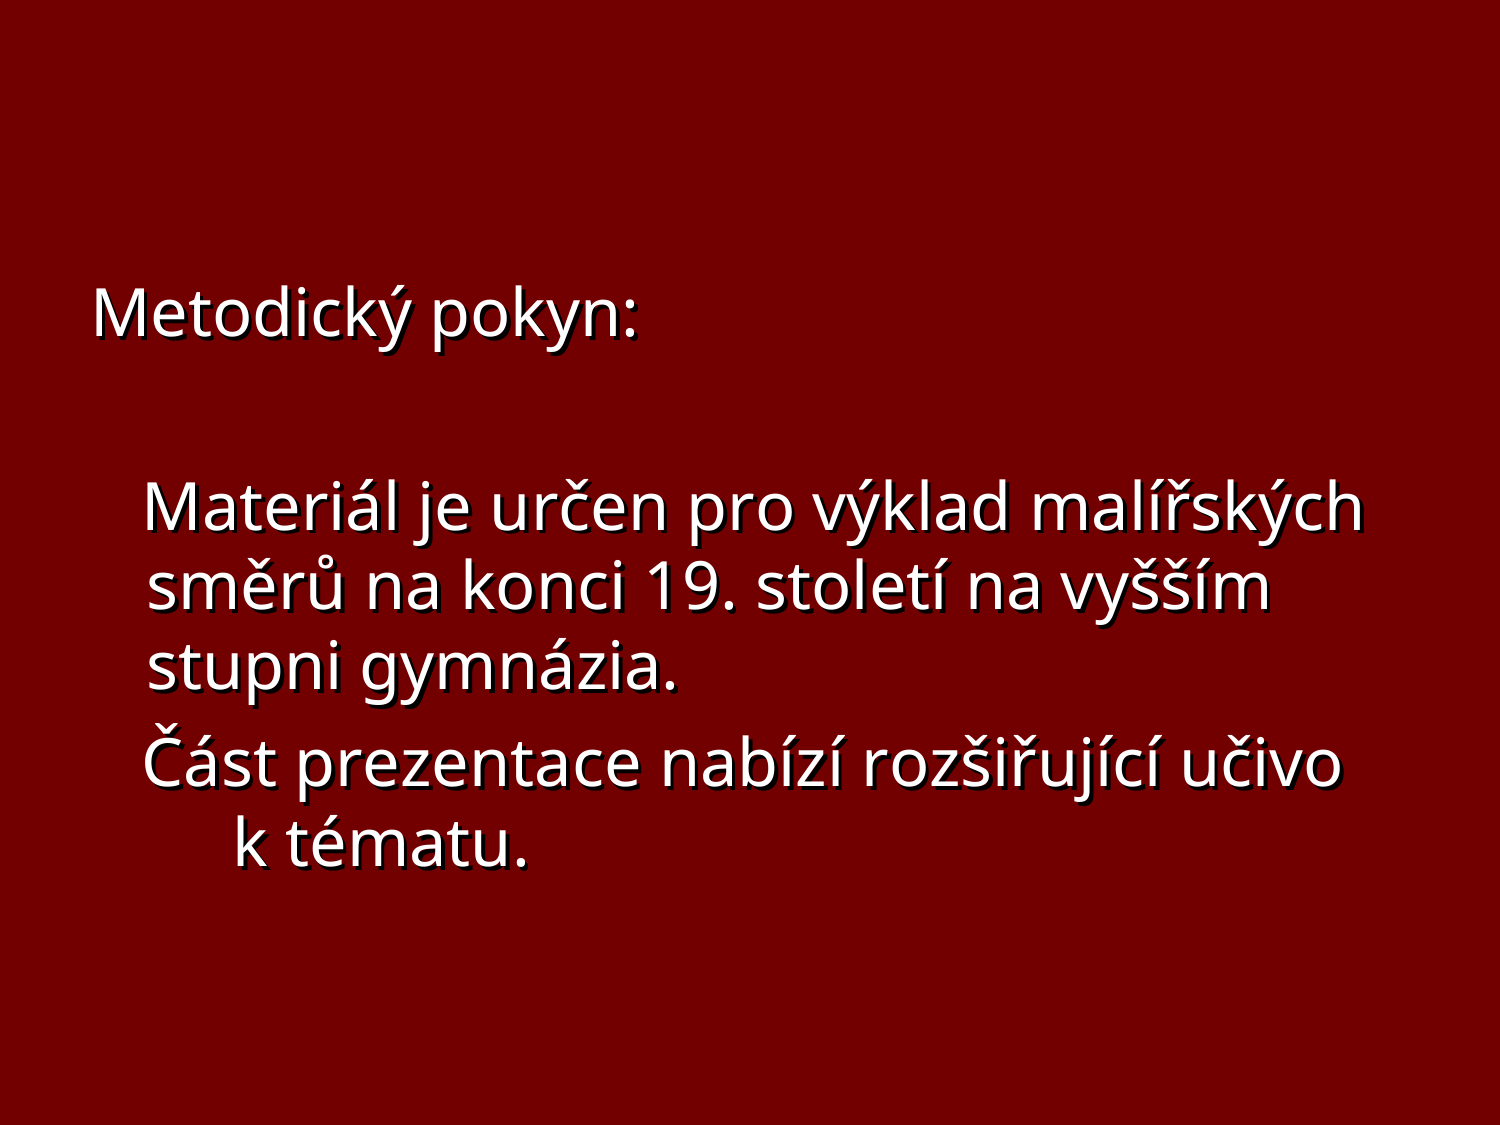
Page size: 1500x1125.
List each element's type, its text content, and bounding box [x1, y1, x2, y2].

list Metodický pokyn: Materiál je určen pro výklad malířských směrů na konci 19. století na vyšším stupni gymnázia. Část prezentace nabízí rozšiřující učivo k tématu. [75, 262, 1426, 1081]
